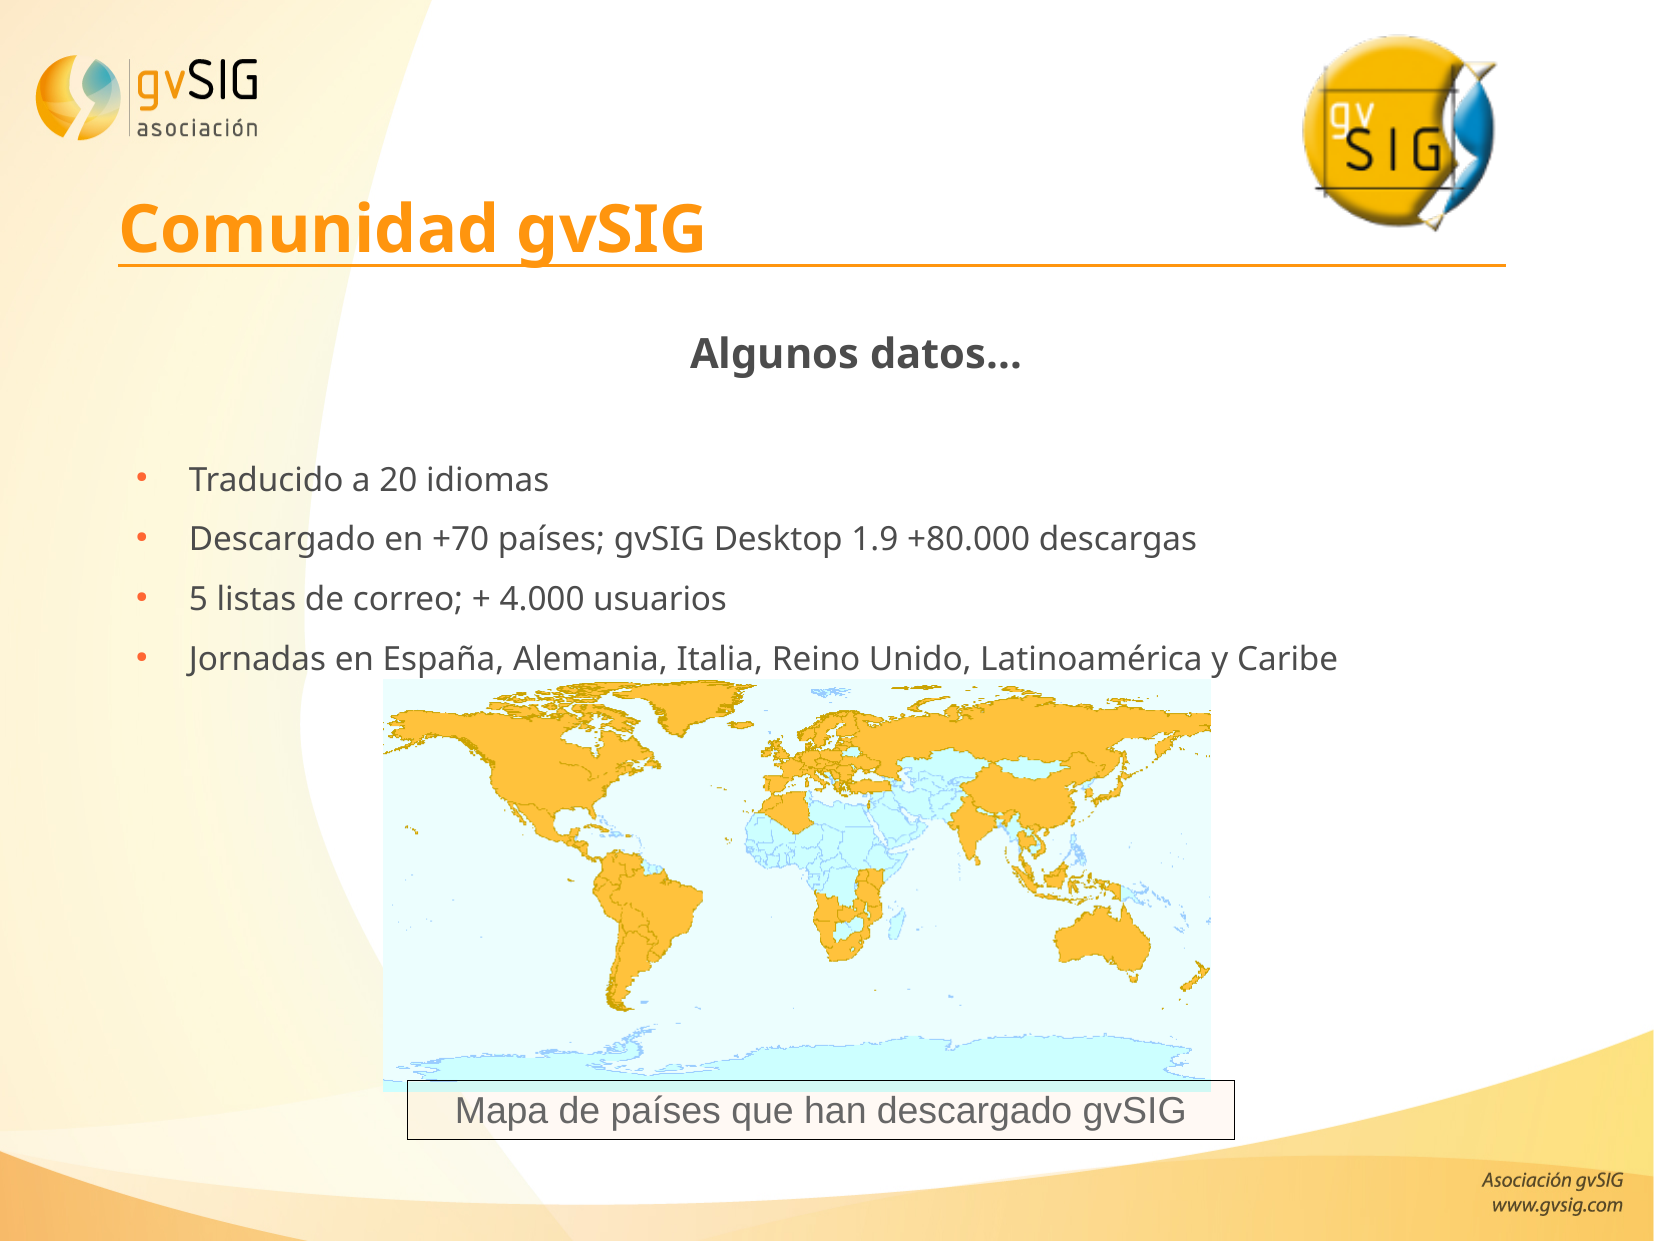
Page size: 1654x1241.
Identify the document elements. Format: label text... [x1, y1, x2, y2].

text_box Mapa de países que han descargado gvSIG [407, 1080, 1235, 1140]
title Comunidad gvSIG [118, 177, 1607, 276]
list Algunos datos... Traducido a 20 idiomas Descargado en +70 países; gvSIG Desktop 1.9 +80.000 descargas 5 listas de correo; + 4.000 usuarios Jornadas en España, Alemania, Italia, Reino Unido, Latinoamérica y Caribe [118, 323, 1595, 639]
picture [0, 0, 1654, 1241]
